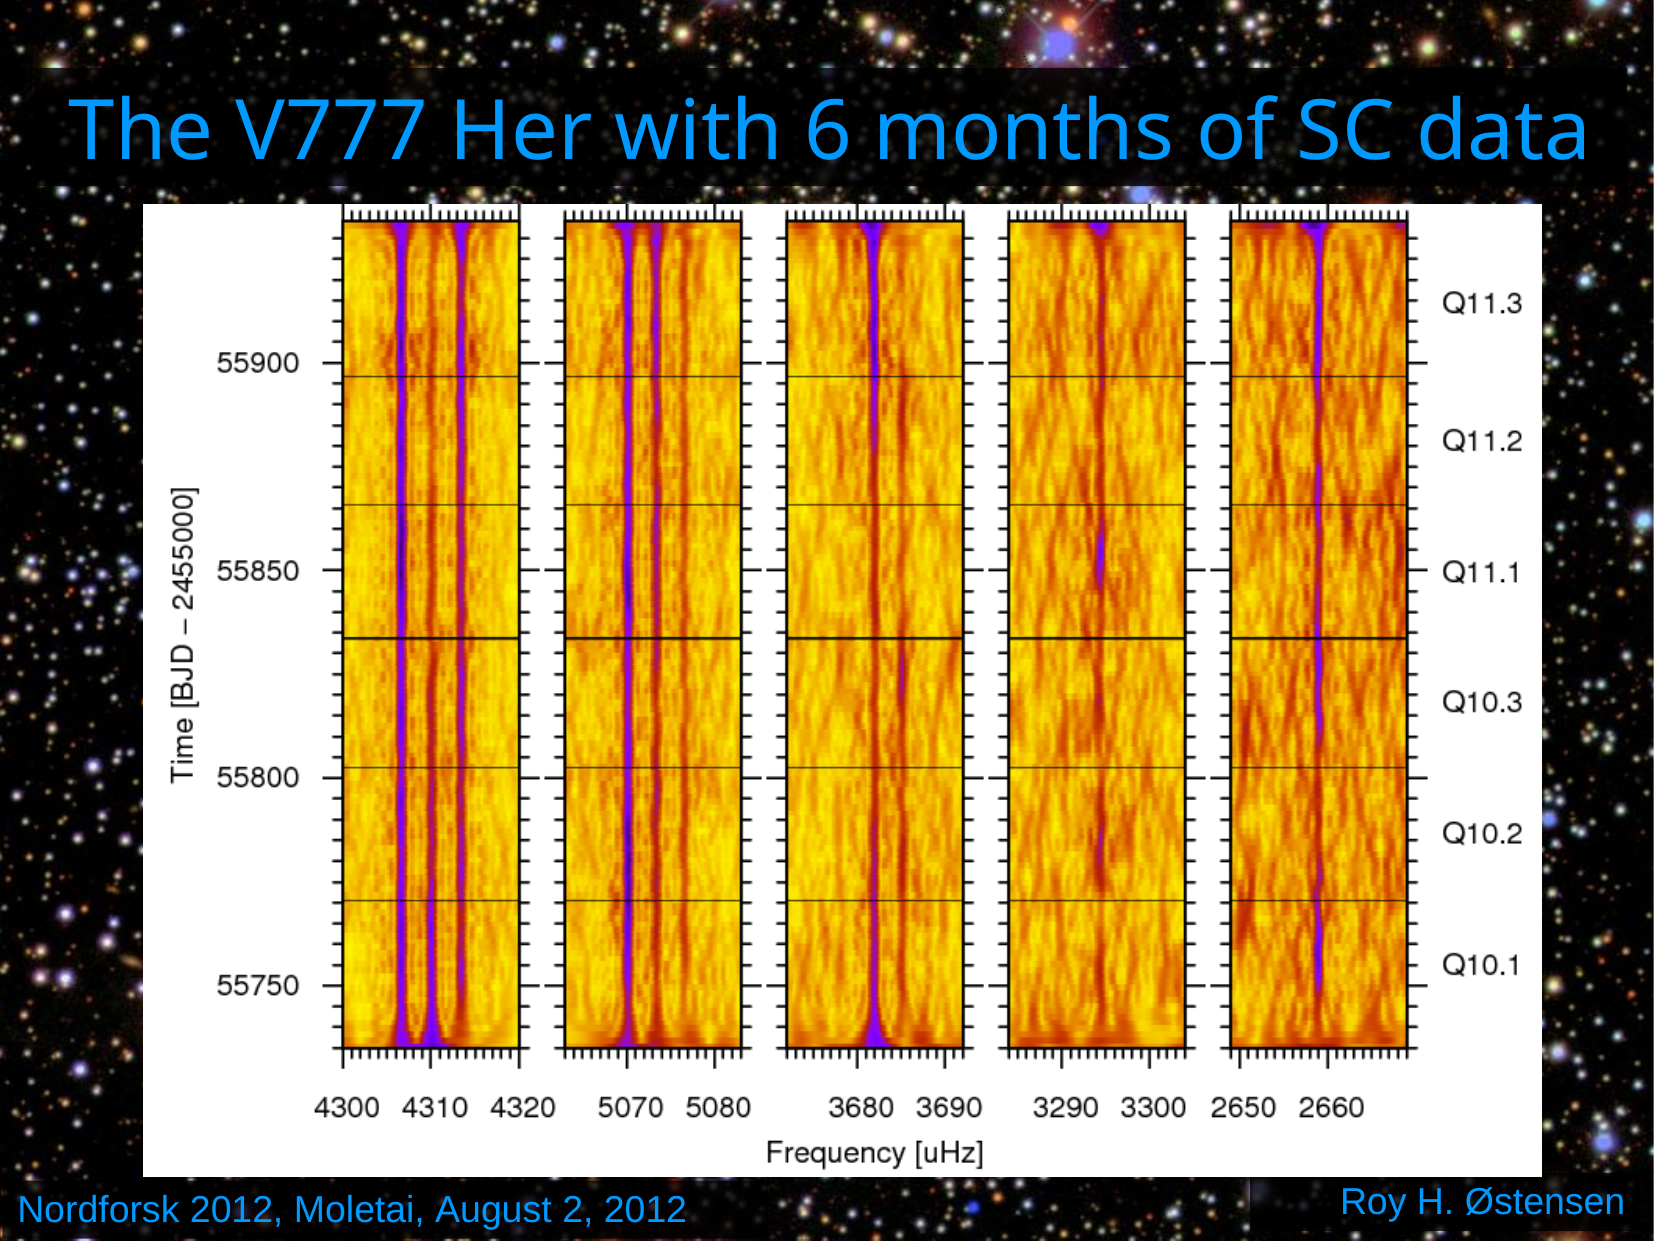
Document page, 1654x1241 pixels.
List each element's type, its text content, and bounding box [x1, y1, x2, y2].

title The V777 Her with 6 months of SC data [34, 67, 1628, 187]
picture [0, 0, 1654, 1241]
